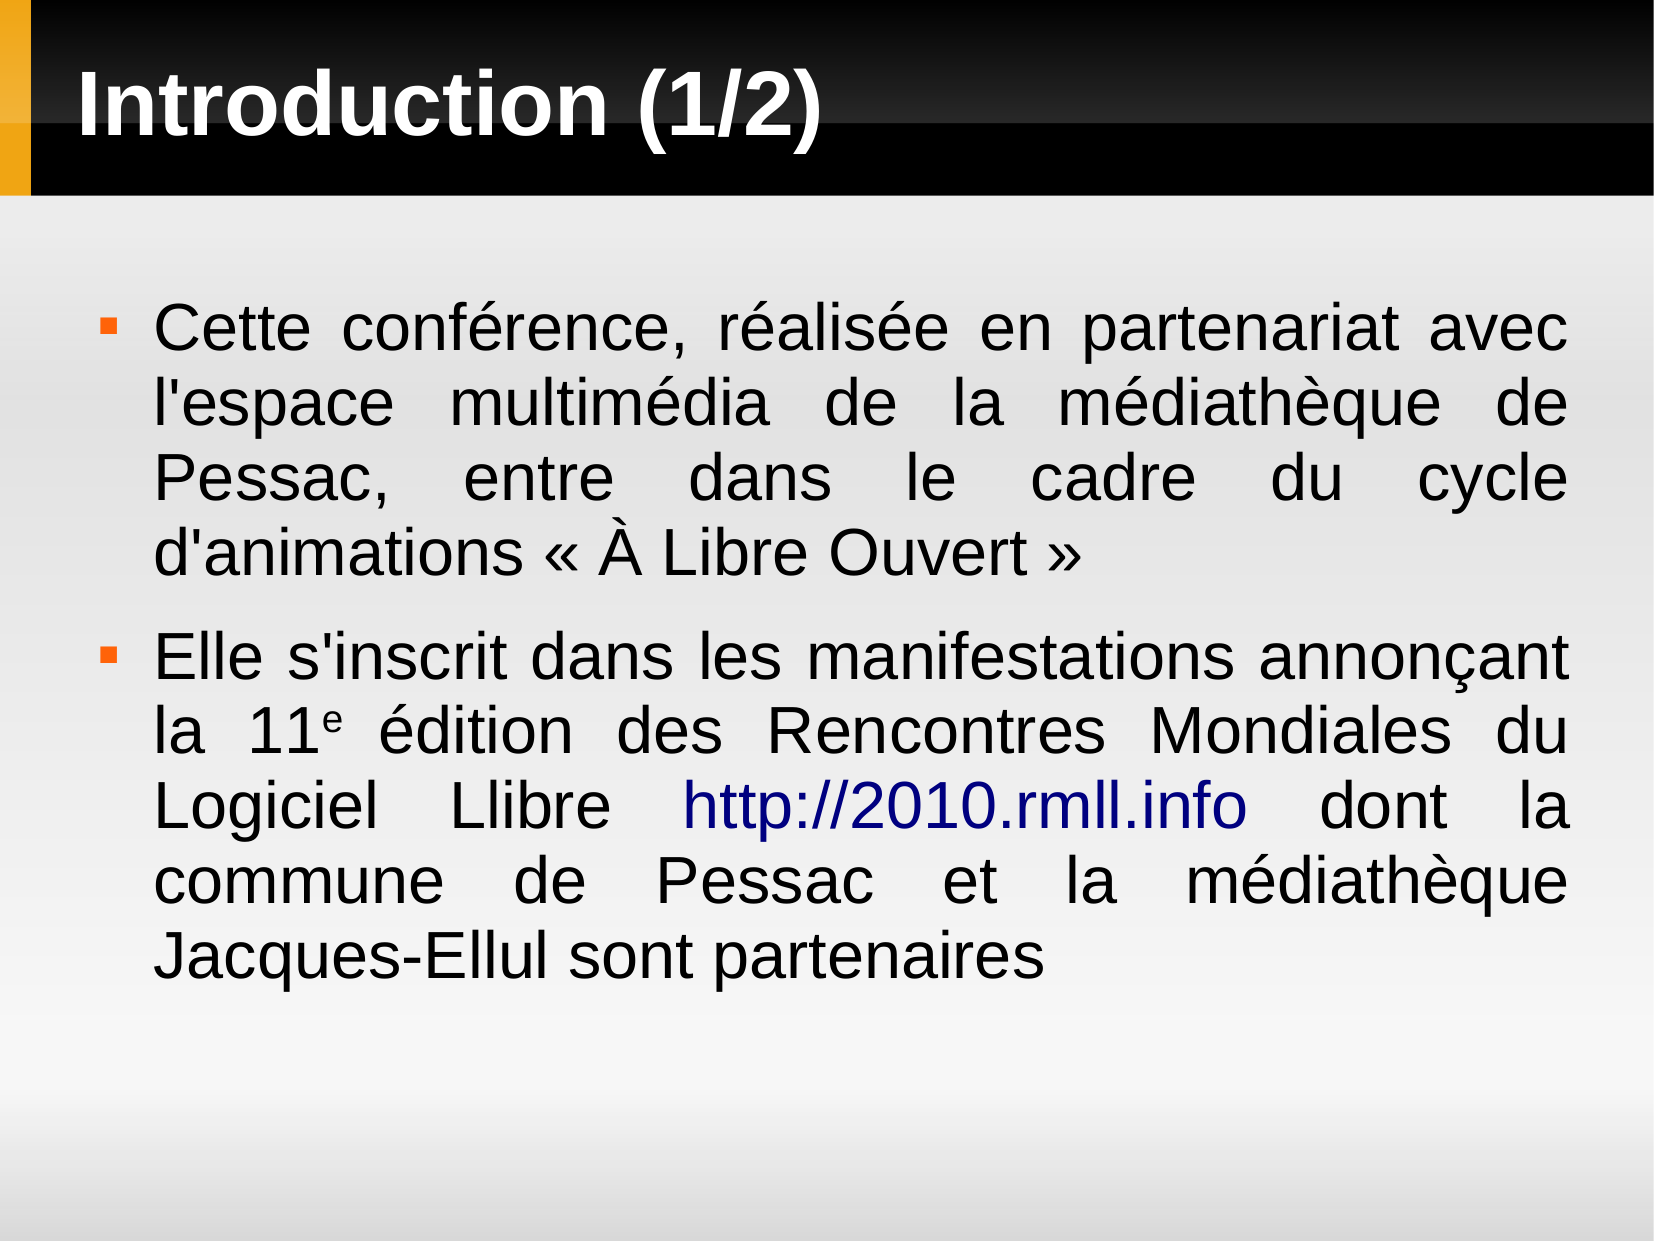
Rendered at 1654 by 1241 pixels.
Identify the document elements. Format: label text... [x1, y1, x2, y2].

title Introduction (1/2) [76, 7, 1565, 200]
list Cette conférence, réalisée en partenariat avec l'espace multimédia de la médiathèque de Pessac, entre dans le cadre du cycle d'animations « À Libre Ouvert » Elle s'inscrit dans les manifestations annonçant la 11e édition des Rencontres Mondiales du Logiciel Llibre http://2010.rmll.info dont la commune de Pessac et la médiathèque Jacques-Ellul sont partenaires [82, 290, 1571, 1094]
picture [0, 0, 1654, 1241]
